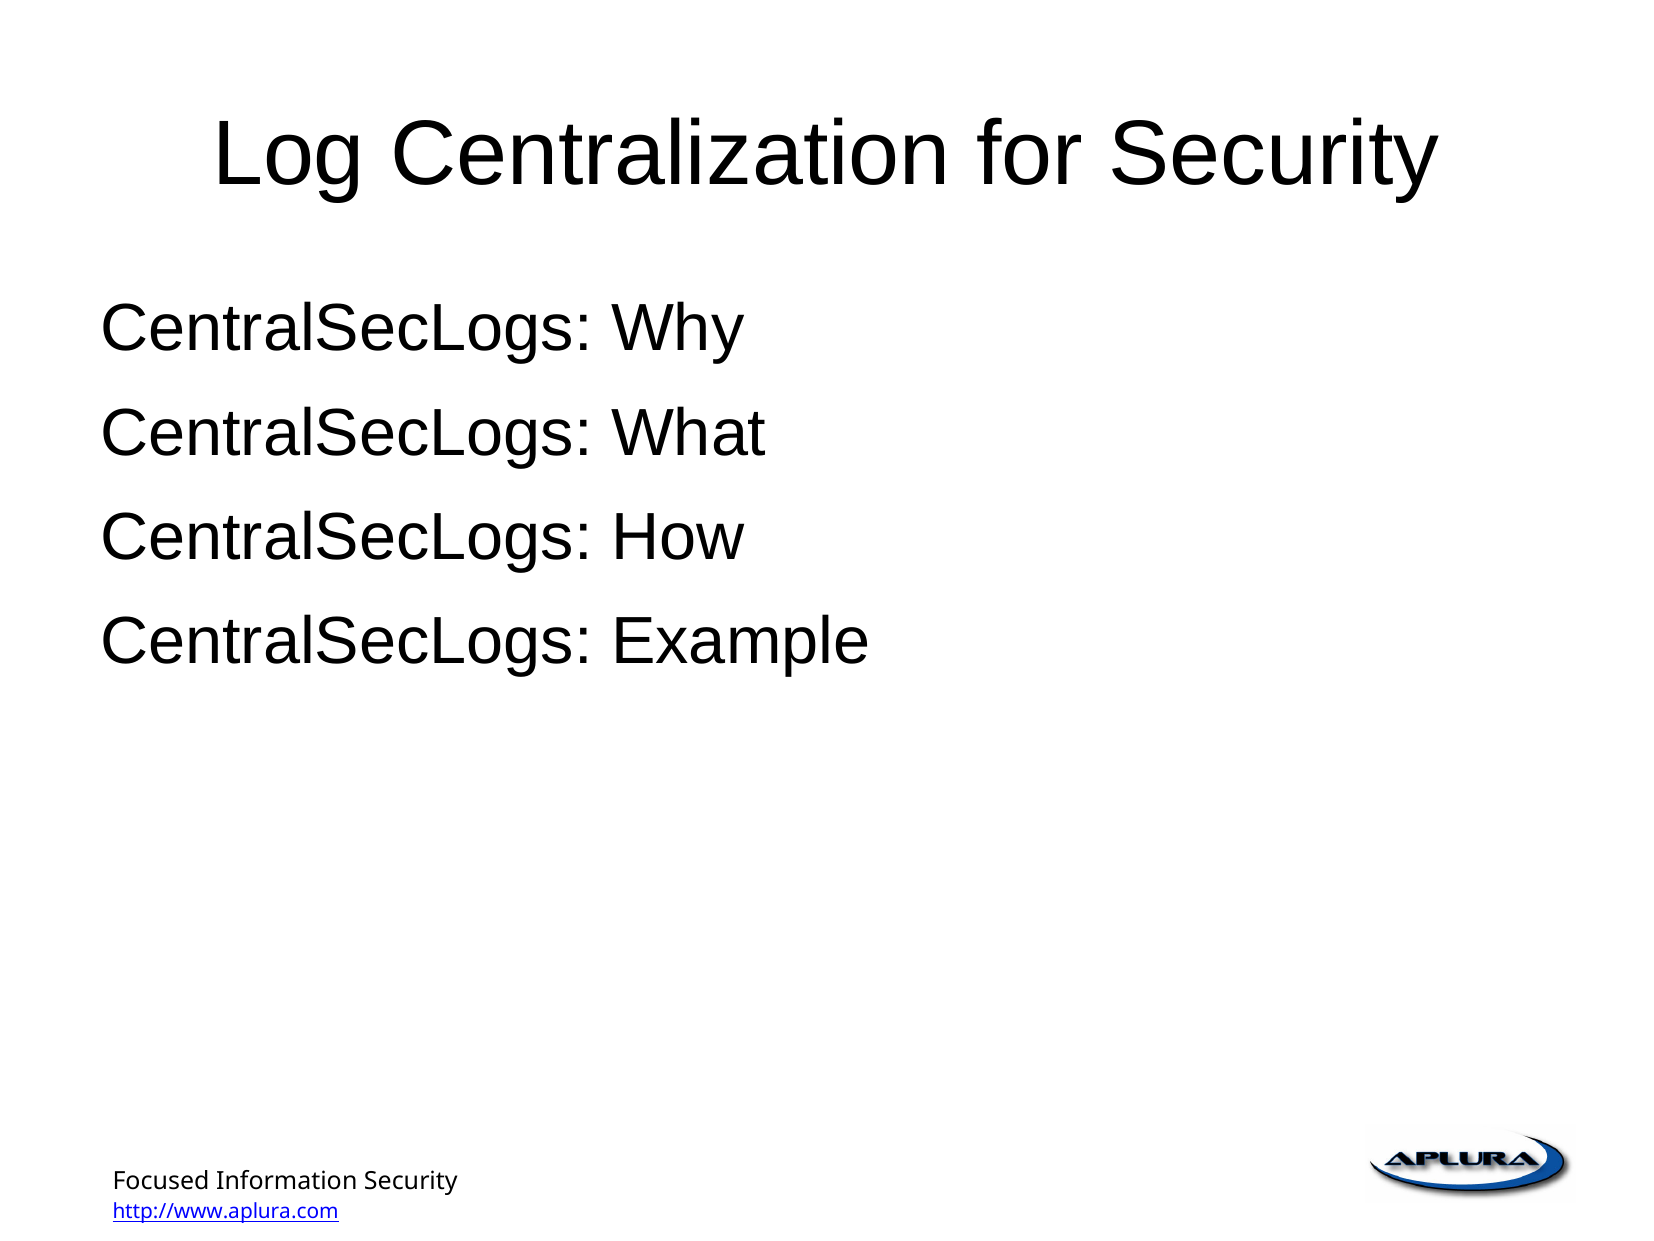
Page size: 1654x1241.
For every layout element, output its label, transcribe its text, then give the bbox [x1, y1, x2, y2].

picture [1365, 1124, 1576, 1203]
list CentralSecLogs: Why CentralSecLogs: What CentralSecLogs: How CentralSecLogs: Example [82, 290, 1571, 1109]
title Log Centralization for Security [82, 49, 1571, 257]
